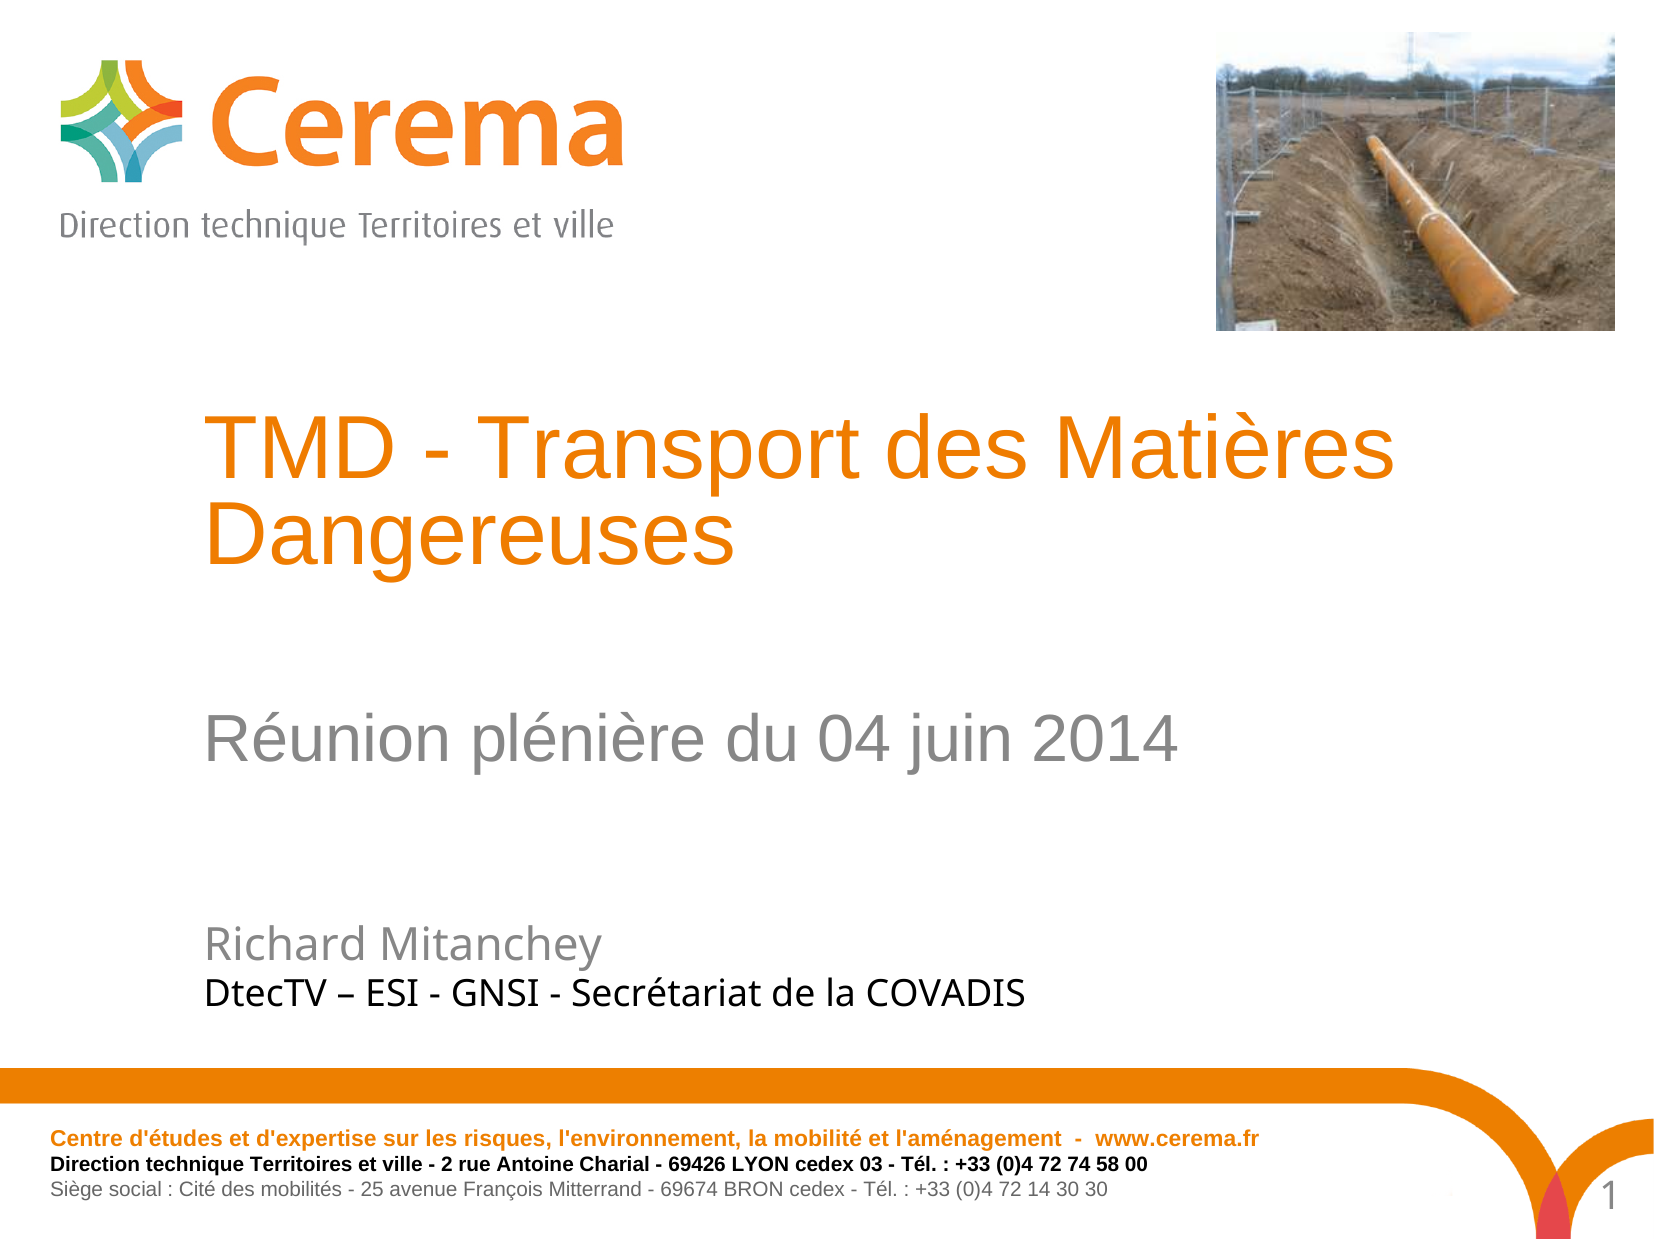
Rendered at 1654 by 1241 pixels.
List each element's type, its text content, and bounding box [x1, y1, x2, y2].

picture [0, 0, 684, 291]
text_box Richard Mitanchey DtecTV – ESI - GNSI - Secrétariat de la COVADIS [188, 906, 1465, 977]
text_box TMD - Transport des Matières Dangereuses [188, 401, 1607, 609]
picture [1216, 32, 1615, 331]
text_box Réunion plénière du 04 juin 2014 [188, 687, 1465, 793]
picture [0, 1068, 1654, 1239]
